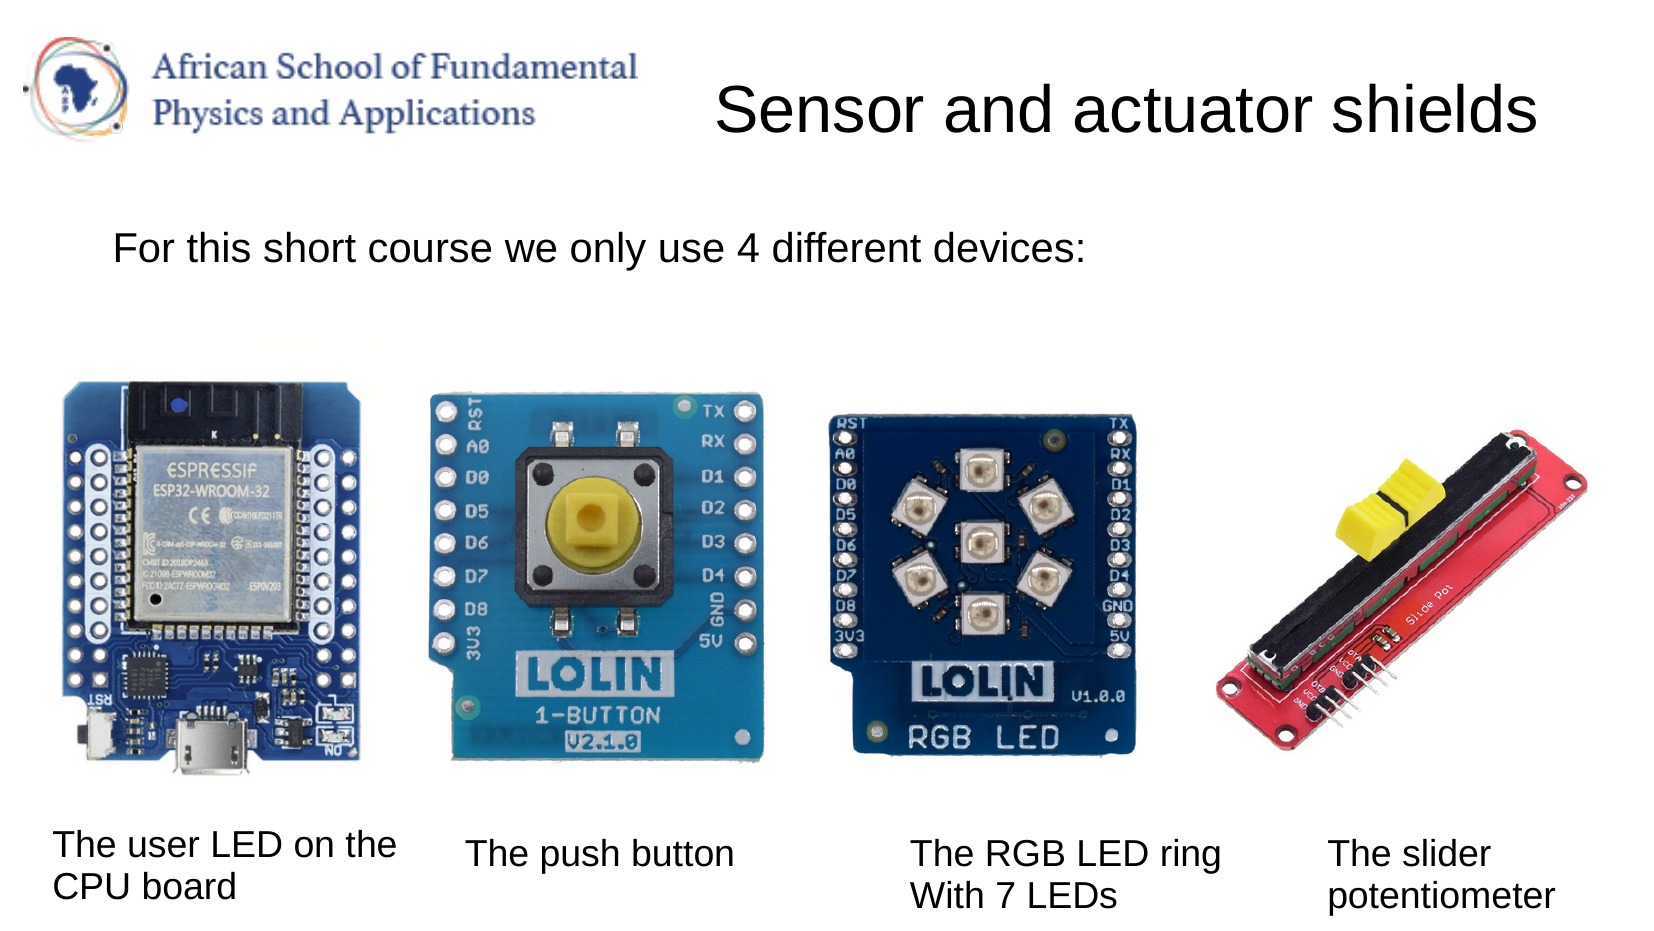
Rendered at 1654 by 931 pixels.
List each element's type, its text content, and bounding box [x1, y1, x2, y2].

list For this short course we only use 4 different devices: [112, 225, 1601, 765]
picture [398, 374, 788, 777]
title Sensor and actuator shields [679, 32, 1576, 188]
picture [23, 37, 638, 142]
text_box The slider potentiometer [1312, 825, 1571, 924]
picture [793, 399, 1163, 765]
text_box The RGB LED ring With 7 LEDs [895, 825, 1238, 924]
picture [37, 337, 384, 791]
text_box The push button [450, 825, 751, 882]
text_box The user LED on the CPU board [37, 816, 413, 916]
picture [1180, 418, 1601, 765]
